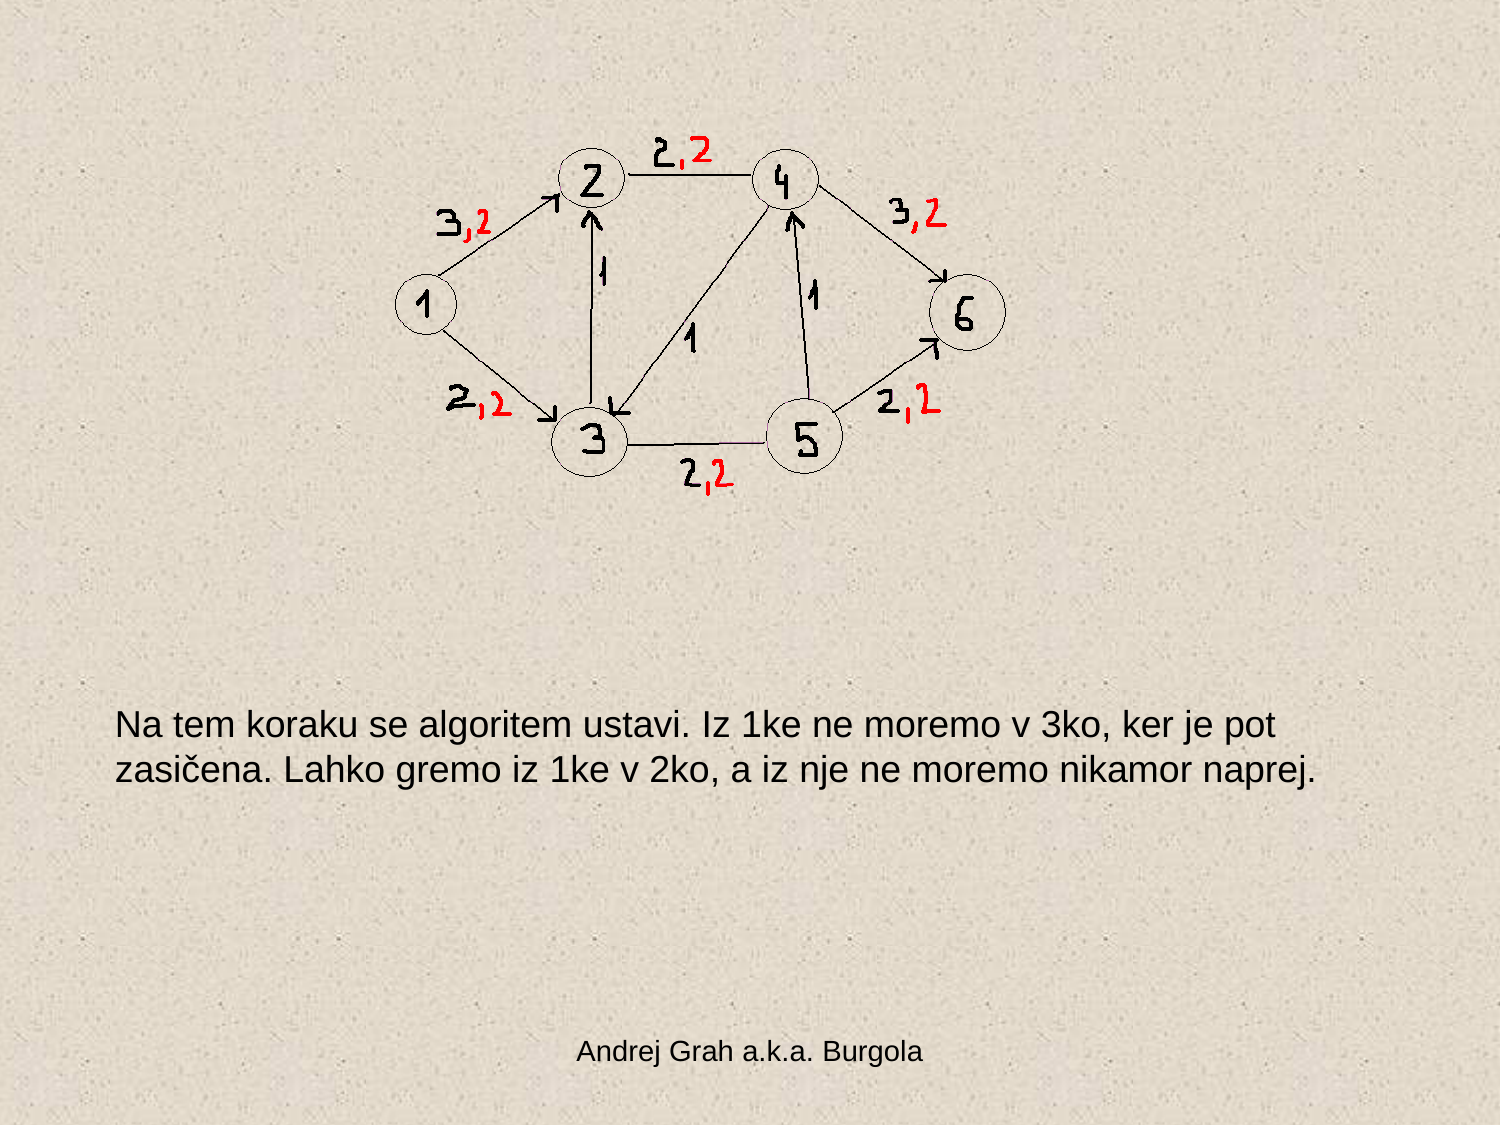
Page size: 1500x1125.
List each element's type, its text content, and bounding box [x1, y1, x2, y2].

text_box Na tem koraku se algoritem ustavi. Iz 1ke ne moremo v 3ko, ker je pot zasičena. Lahko gremo iz 1ke v 2ko, a iz nje ne moremo nikamor naprej. [100, 692, 1388, 798]
text_box Andrej Grah a.k.a. Burgola [512, 1024, 988, 1103]
picture [0, 0, 1500, 1125]
